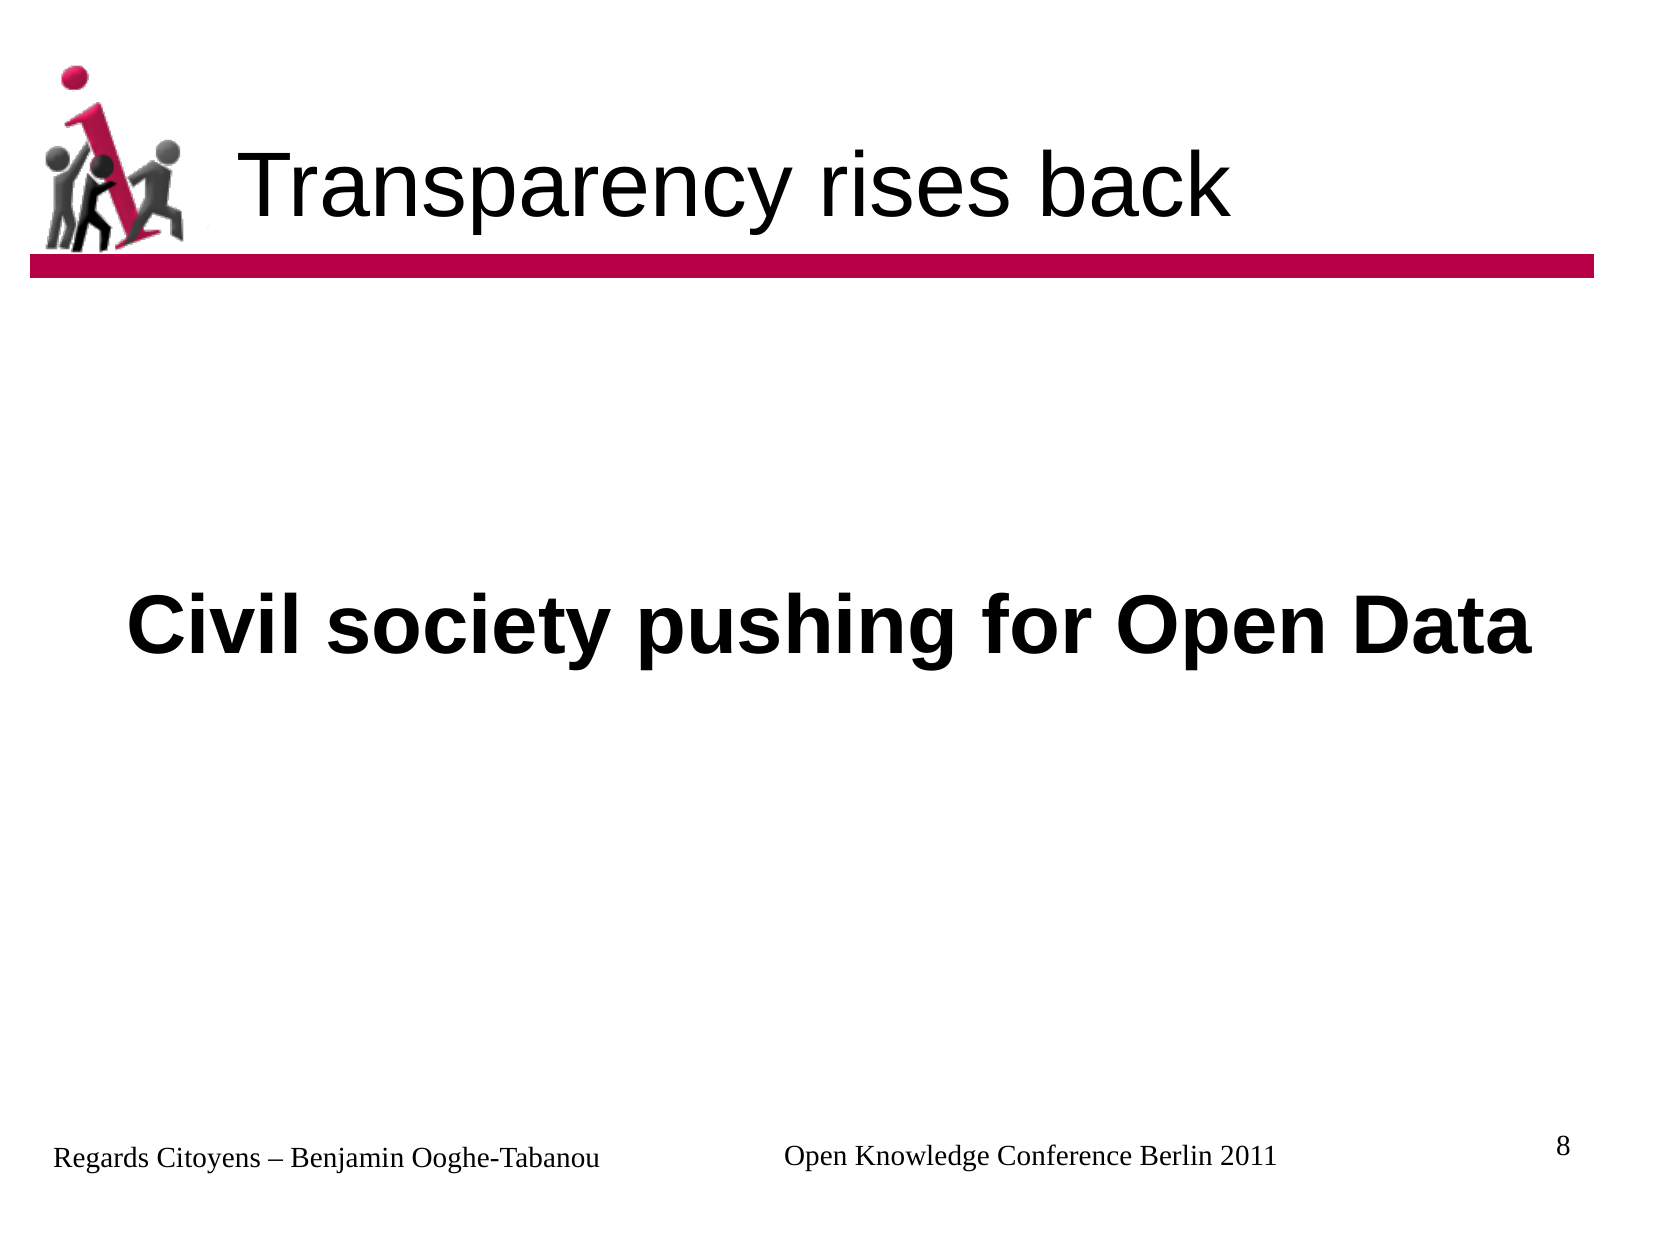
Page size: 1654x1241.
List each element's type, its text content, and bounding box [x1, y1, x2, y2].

title Transparency rises back [236, 88, 1654, 281]
picture [29, 60, 210, 254]
list Civil society pushing for Open Data [0, 265, 1607, 1085]
